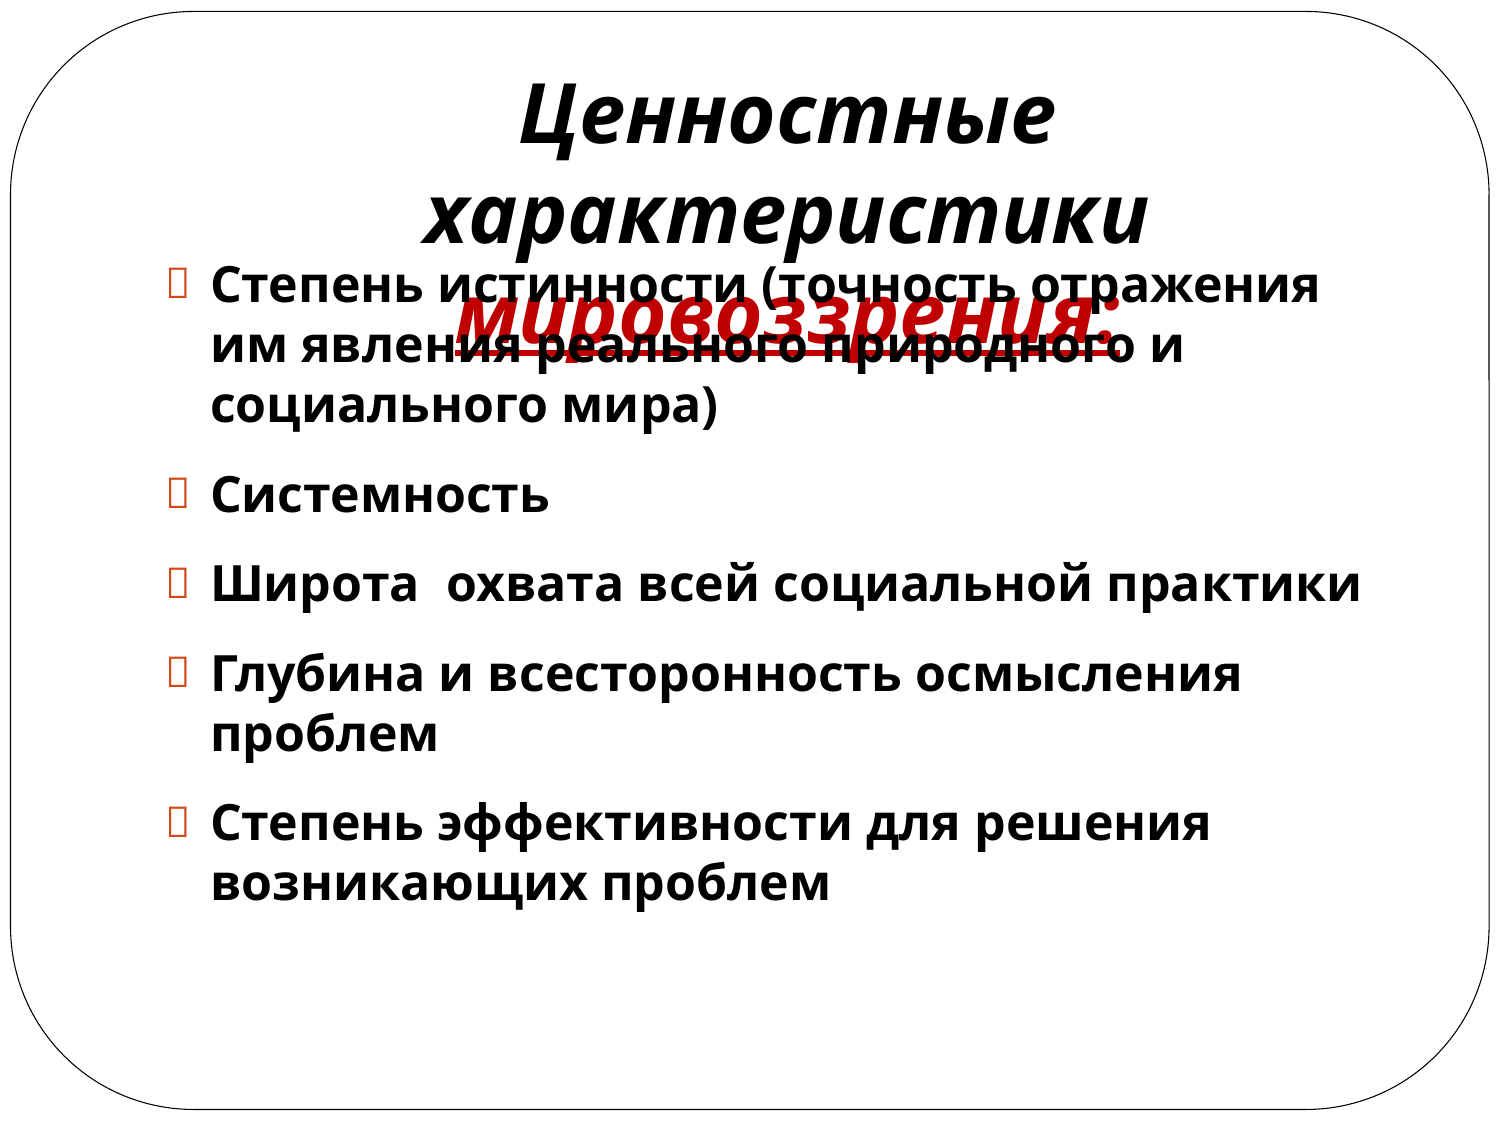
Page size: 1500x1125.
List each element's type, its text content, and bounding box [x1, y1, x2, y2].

title Ценностные характеристики мировоззрения: [150, 45, 1425, 233]
list Степень истинности (точность отражения им явления реального природного и социального мира) Системность Широта охвата всей социальной практики Глубина и всесторонность осмысления проблем Степень эффективности для решения возникающих проблем [150, 237, 1425, 988]
